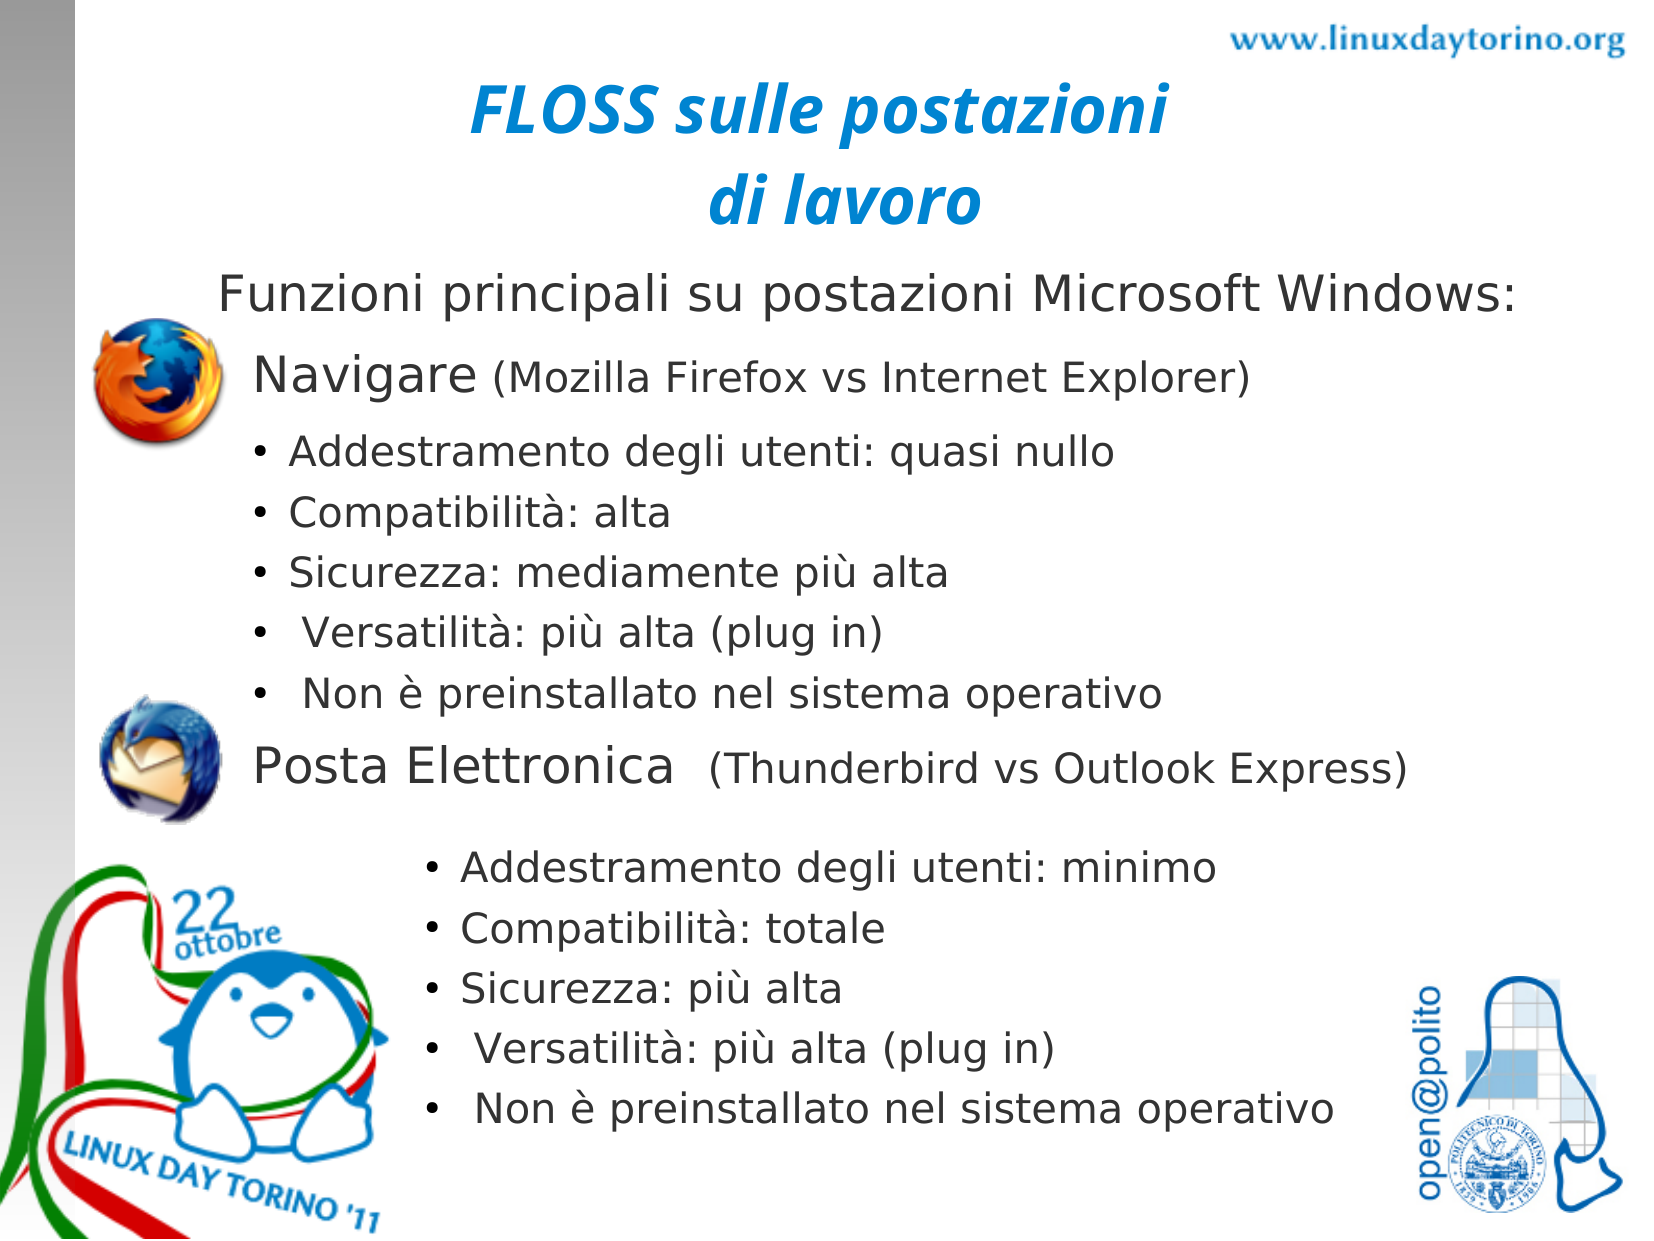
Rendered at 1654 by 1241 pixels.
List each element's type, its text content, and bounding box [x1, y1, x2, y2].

title FLOSS sulle postazioni di lavoro [121, 49, 1534, 257]
list Funzioni principali su postazioni Microsoft Windows: Navigare (Mozilla Firefox vs Internet Explorer) Addestramento degli utenti: quasi nullo Compatibilità: alta Sicurezza: mediamente più alta Versatilità: più alta (plug in) Non è preinstallato nel sistema operativo Posta Elettronica (Thunderbird vs Outlook Express) [146, 264, 1528, 834]
picture [0, 0, 1654, 1241]
list Addestramento degli utenti: minimo Compatibilità: totale Sicurezza: più alta Versatilità: più alta (plug in) Non è preinstallato nel sistema operativo [318, 805, 1444, 1165]
